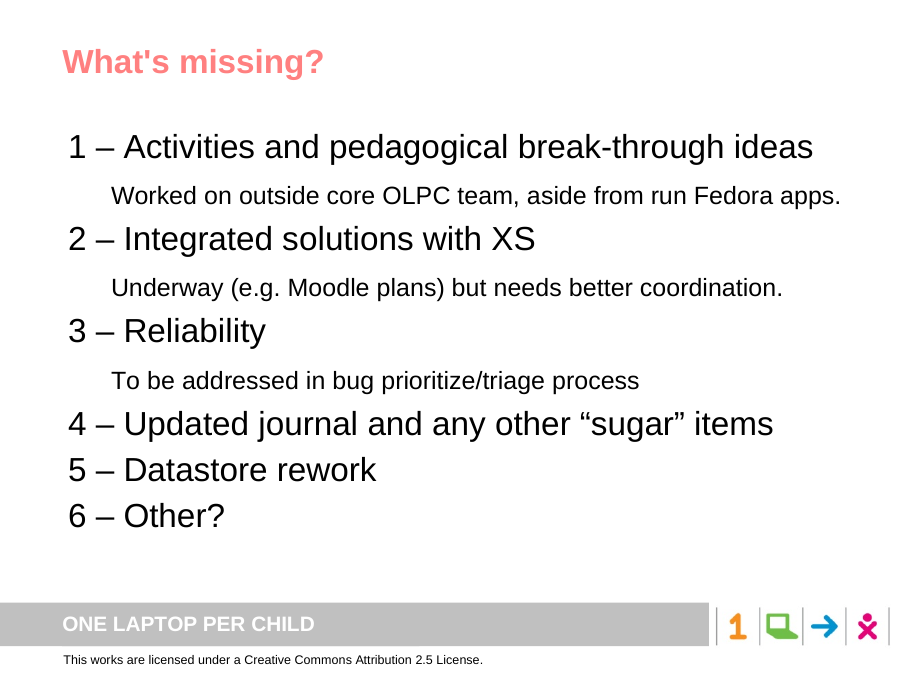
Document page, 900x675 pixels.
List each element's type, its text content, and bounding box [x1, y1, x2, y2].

text_box What's missing? [62, 4, 843, 113]
picture [709, 598, 898, 655]
text_box 1 – Activities and pedagogical break-through ideas Worked on outside core OLPC team, aside from run Fedora apps. 2 – Integrated solutions with XS Underway (e.g. Moodle plans) but needs better coordination. 3 – Reliability To be addressed in bug prioritize/triage process 4 – Updated journal and any other “sugar” items 5 – Datastore rework 6 – Other? [62, 125, 850, 548]
